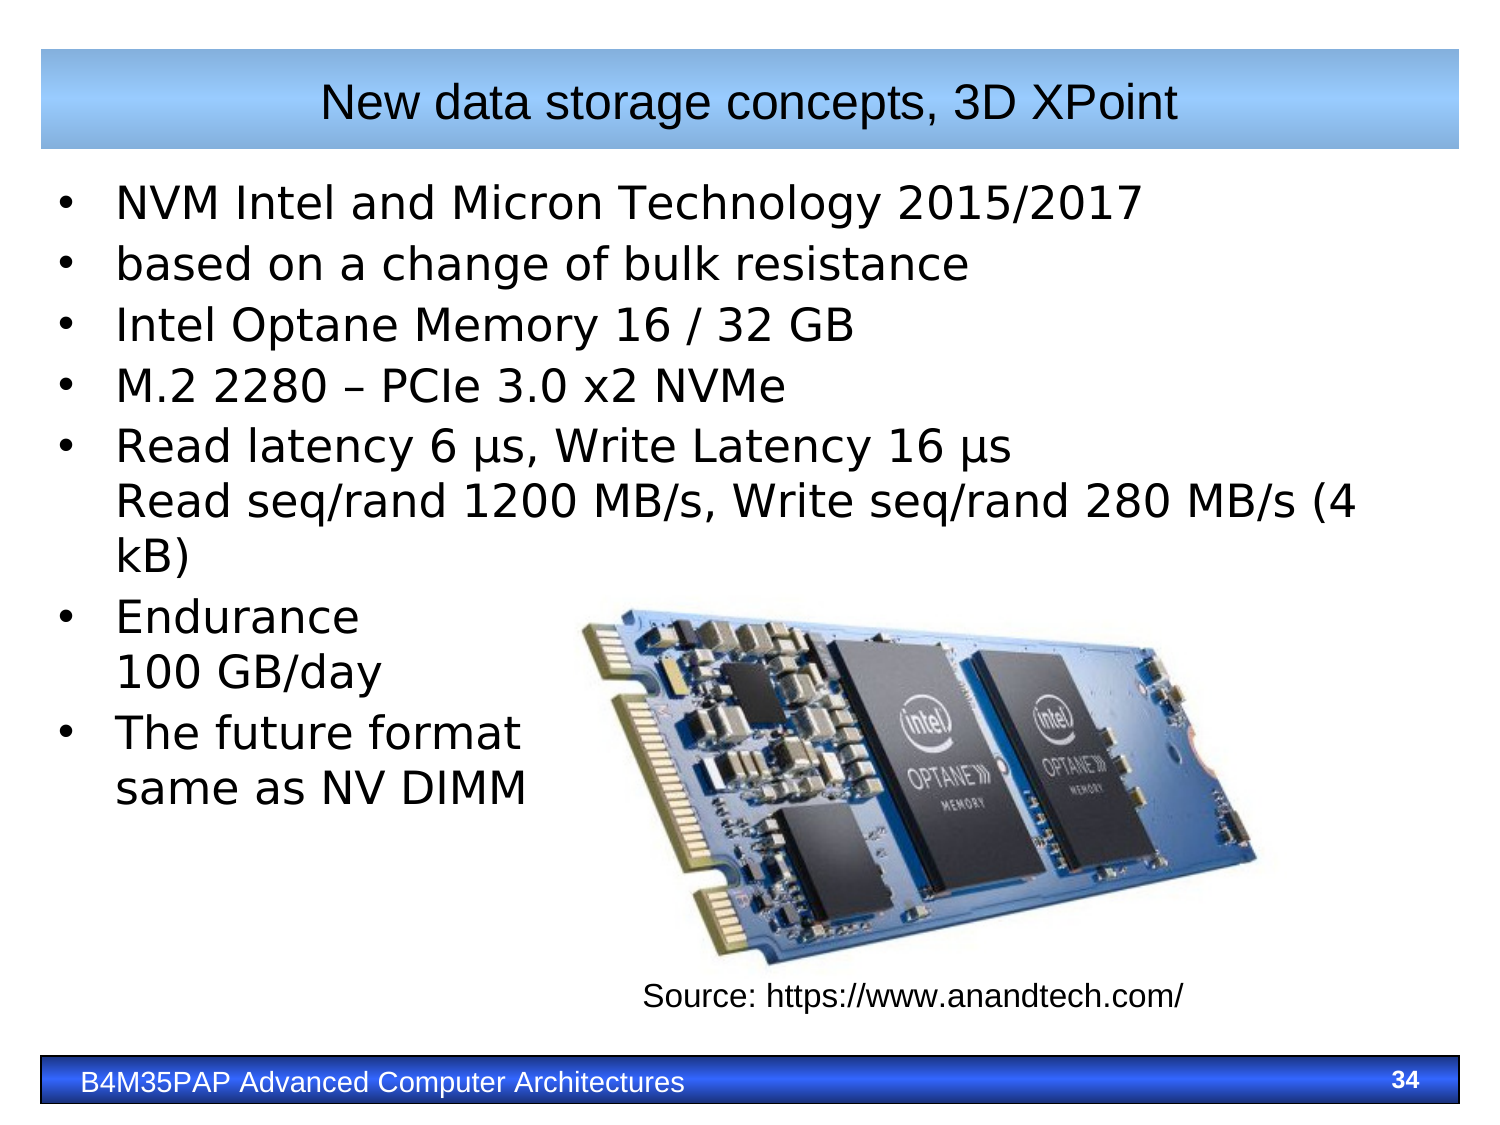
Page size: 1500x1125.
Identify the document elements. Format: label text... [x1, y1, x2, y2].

list NVM Intel and Micron Technology 2015/2017 based on a change of bulk resistance Intel Optane Memory 16 / 32 GB M.2 2280 – PCIe 3.0 x2 NVMe Read latency 6 µs, Write Latency 16 µs Read seq/rand 1200 MB/s, Write seq/rand 280 MB/s (4 kB) Endurance 100 GB/day The future format same as NV DIMM [44, 166, 1458, 1045]
picture [573, 590, 1337, 1005]
title New data storage concepts, 3D XPoint [41, 49, 1459, 149]
text_box Source: https://www.anandtech.com/ [627, 967, 1377, 1022]
